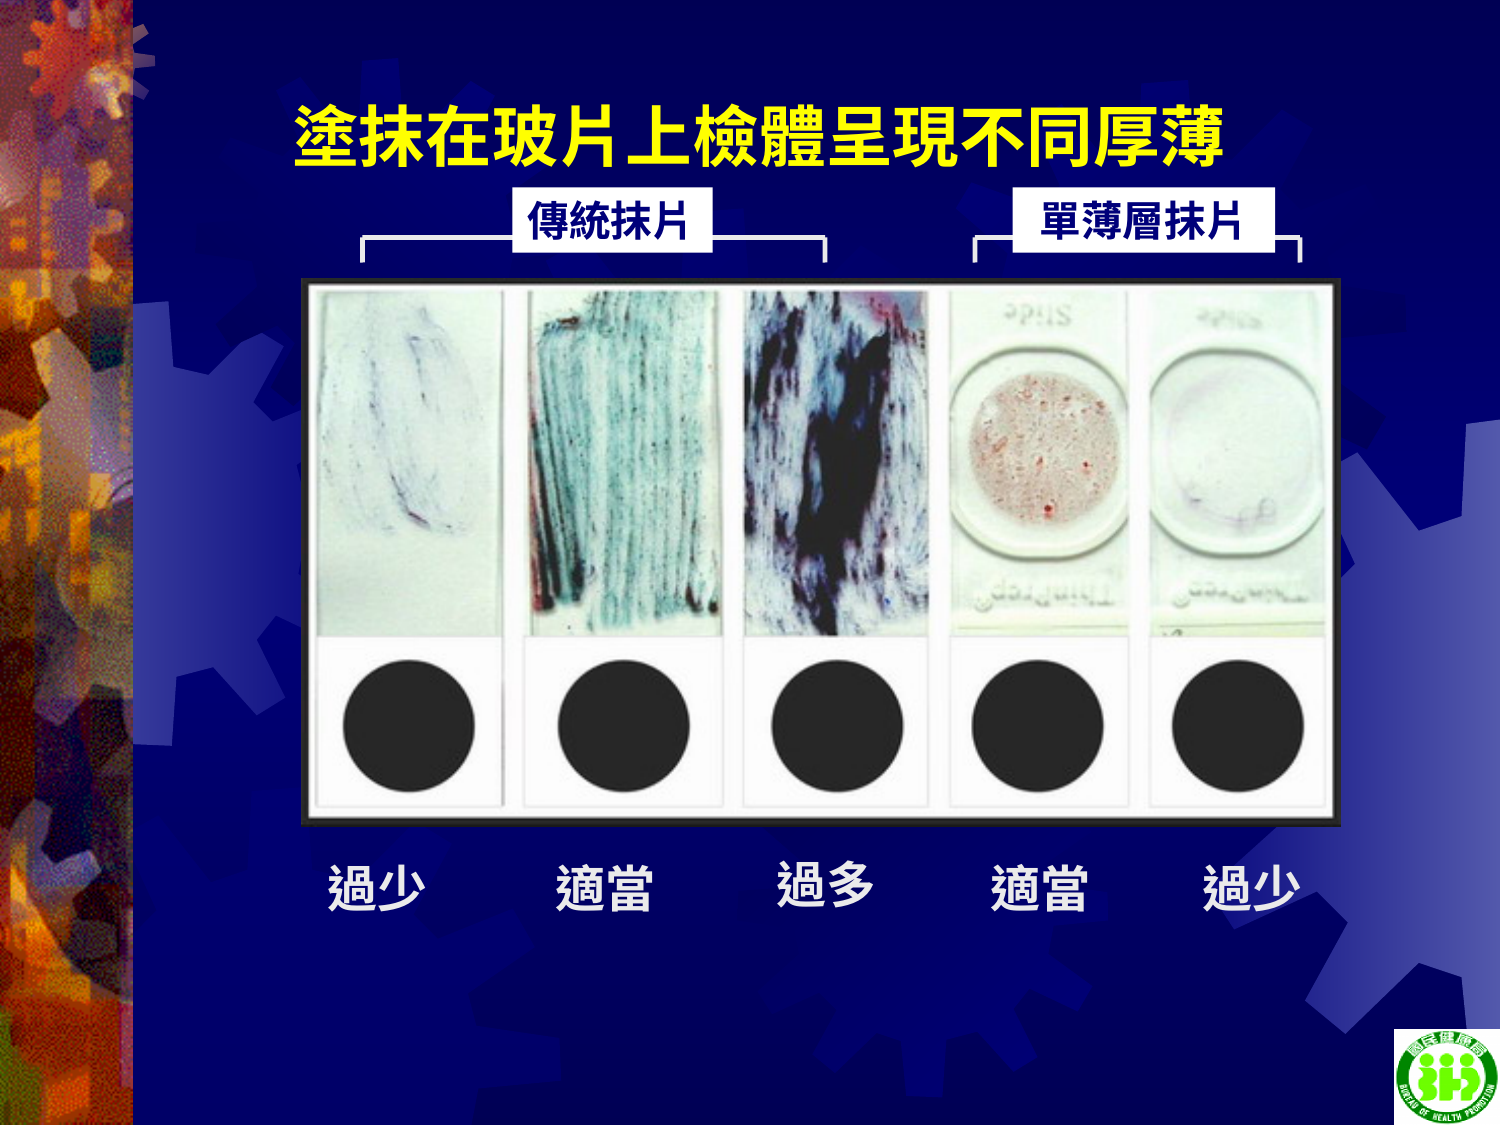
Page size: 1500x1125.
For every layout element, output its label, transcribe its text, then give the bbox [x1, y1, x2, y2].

text_box 適當 [540, 849, 691, 925]
text_box 過多 [761, 846, 912, 922]
text_box 傳統抹片 [512, 187, 713, 253]
text_box 塗抹在玻片上檢體呈現不同厚薄 [277, 87, 1424, 183]
picture [301, 278, 1341, 827]
text_box 過少 [312, 849, 463, 925]
text_box 適當 [975, 849, 1126, 925]
text_box 單薄層抹片 [1012, 187, 1276, 253]
text_box 過少 [1187, 849, 1338, 925]
